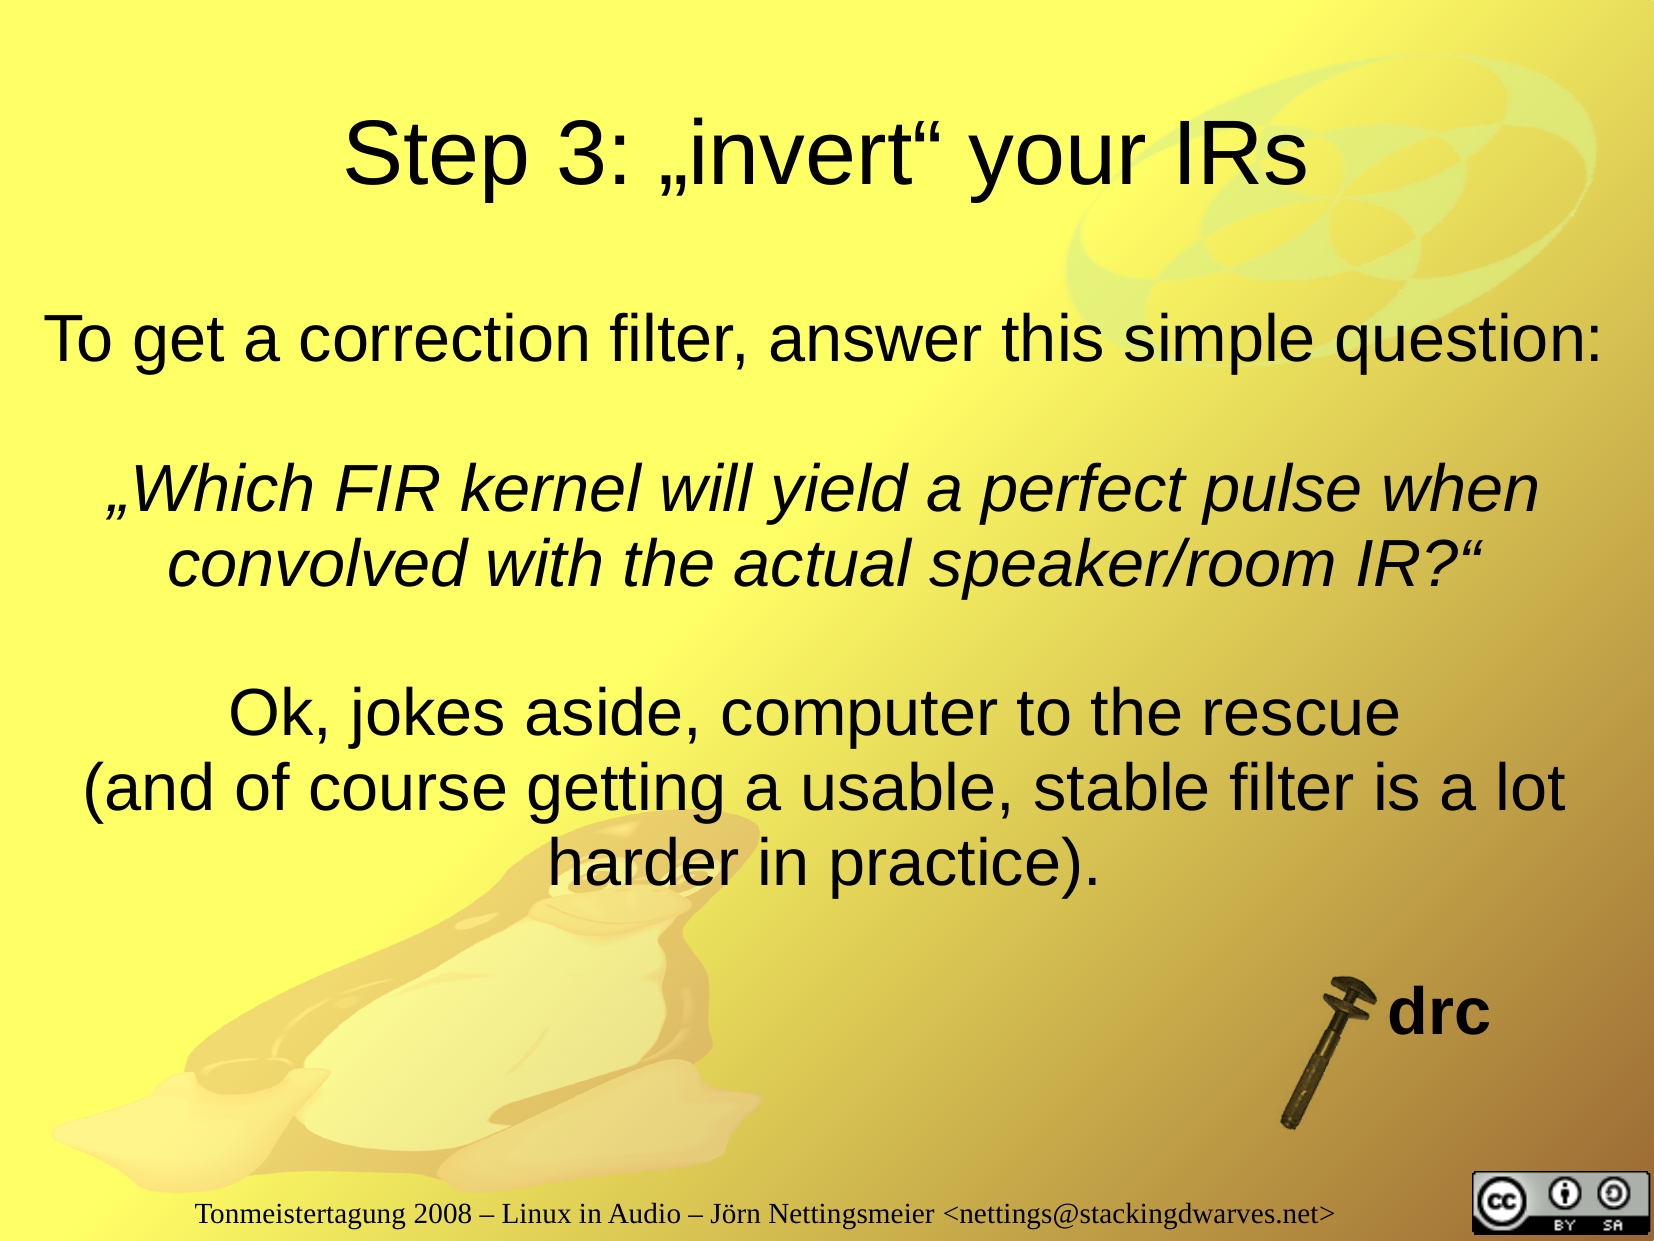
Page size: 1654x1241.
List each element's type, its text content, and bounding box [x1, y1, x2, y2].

picture [1472, 1171, 1651, 1235]
subtitle To get a correction filter, answer this simple question: „Which FIR kernel will yield a perfect pulse when convolved with the actual speaker/room IR?“ Ok, jokes aside, computer to the rescue (and of course getting a usable, stable filter is a lot harder in practice). drc [37, 262, 1613, 1088]
picture [1275, 974, 1388, 1138]
title Step 3: „invert“ your IRs [82, 56, 1571, 250]
